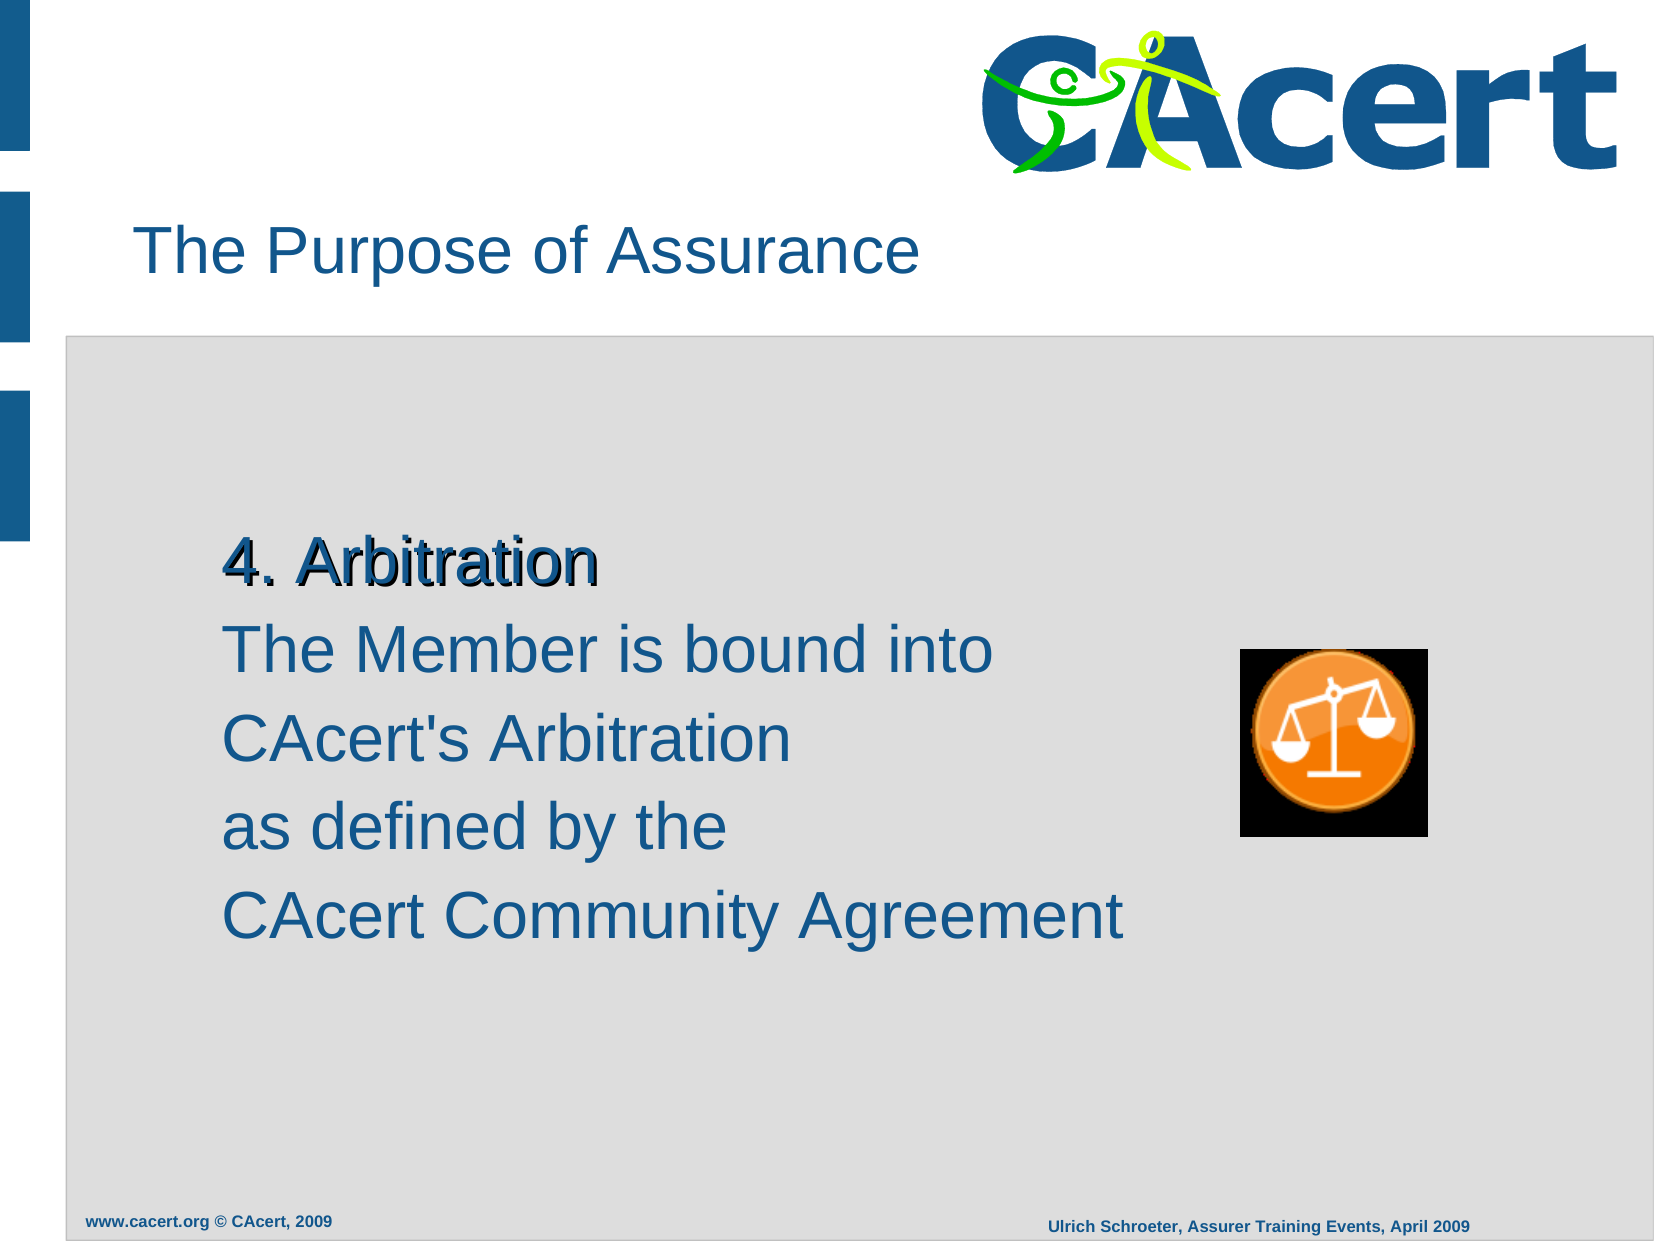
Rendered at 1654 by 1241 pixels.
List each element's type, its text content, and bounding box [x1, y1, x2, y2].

text_box The Purpose of Assurance [118, 191, 938, 296]
text_box 4. Arbitration The Member is bound into CAcert's Arbitration as defined by the CAcert Community Agreement [206, 501, 1141, 961]
picture [1240, 649, 1428, 838]
